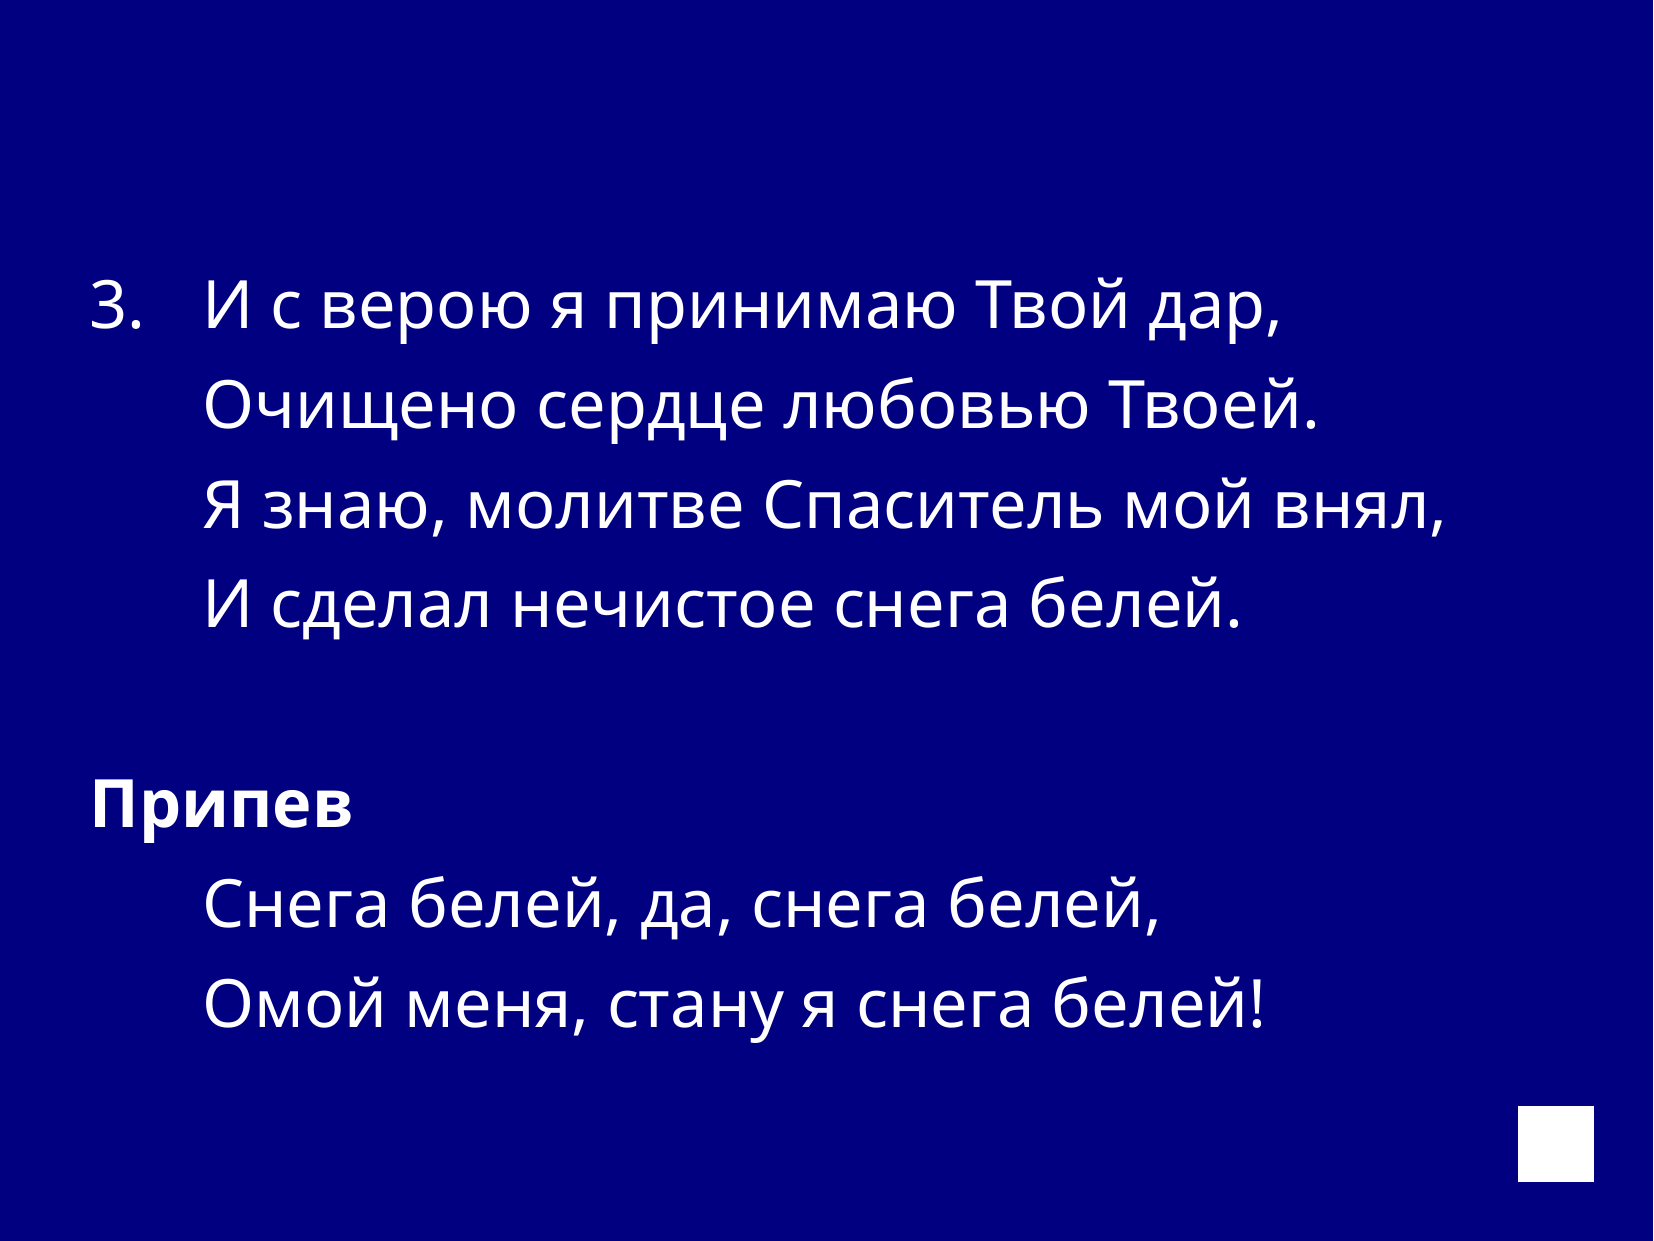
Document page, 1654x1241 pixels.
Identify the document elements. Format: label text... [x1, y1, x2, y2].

text_box [1518, 1163, 1594, 1182]
text_box 3. И с верою я принимаю Твой дар, Очищено сердце любовью Твоей. Я знаю, молитве Спаситель мой внял, И сделал нечистое снега белей. Припев Снега белей, да, снега белей, Омой меня, стану я снега белей! [75, 150, 1653, 1163]
